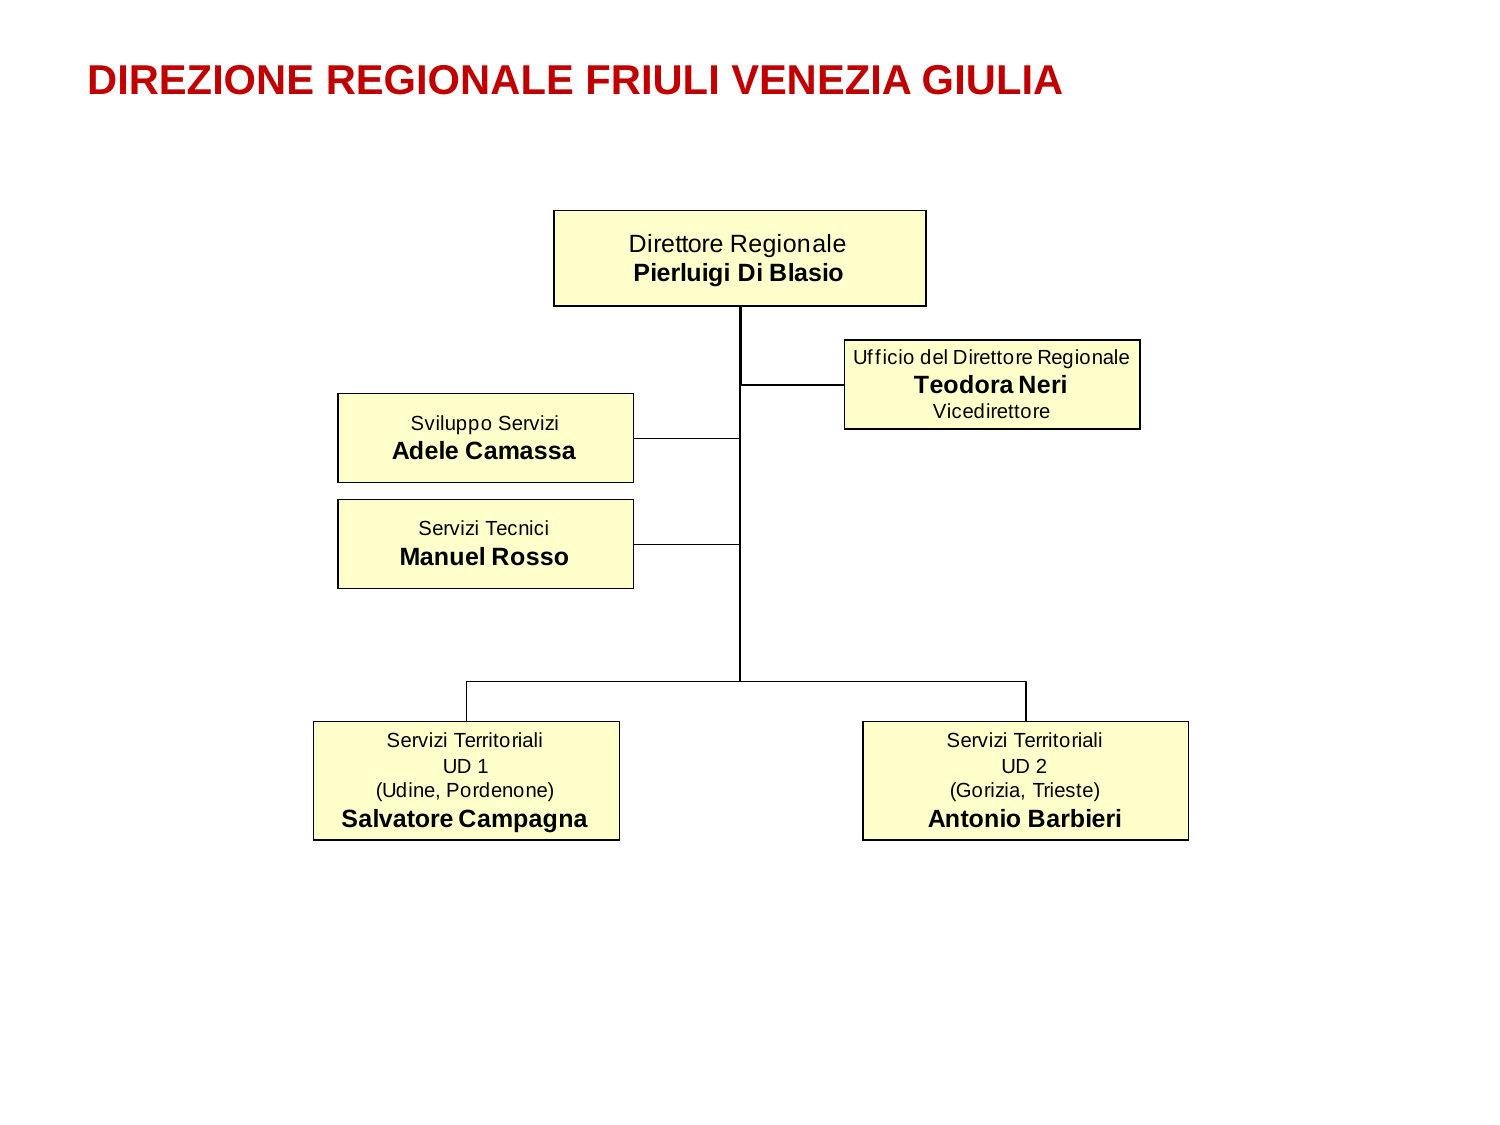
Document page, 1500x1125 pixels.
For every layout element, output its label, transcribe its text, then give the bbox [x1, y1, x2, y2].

title DIREZIONE REGIONALE FRIULI VENEZIA GIULIA [72, 45, 1462, 128]
picture [310, 208, 1190, 841]
